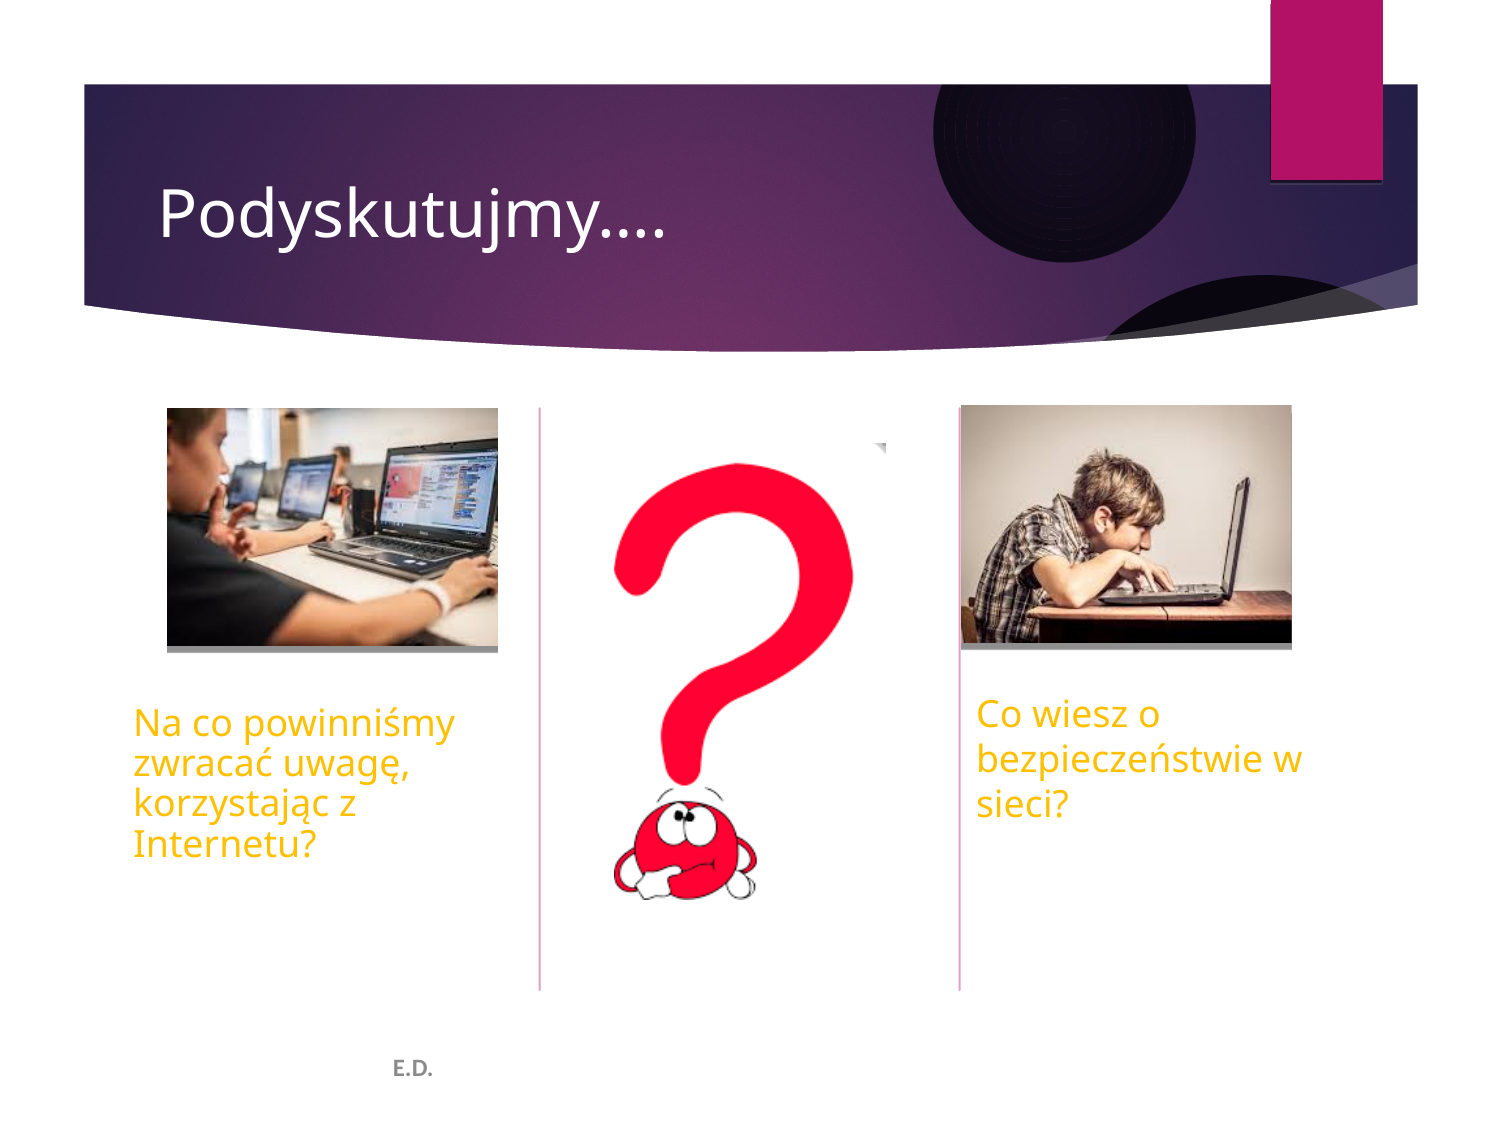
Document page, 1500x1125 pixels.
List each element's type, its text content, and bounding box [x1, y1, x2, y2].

picture [167, 408, 498, 646]
list Co wiesz o bezpieczeństwie w sieci? [961, 682, 1342, 916]
picture [559, 443, 940, 900]
picture [961, 405, 1292, 643]
text_box E.D. [96, 1044, 731, 1082]
list Na co powinniśmy zwracać uwagę, korzystając z Internetu? [118, 696, 498, 891]
title Podyskutujmy…. [142, 152, 1184, 269]
